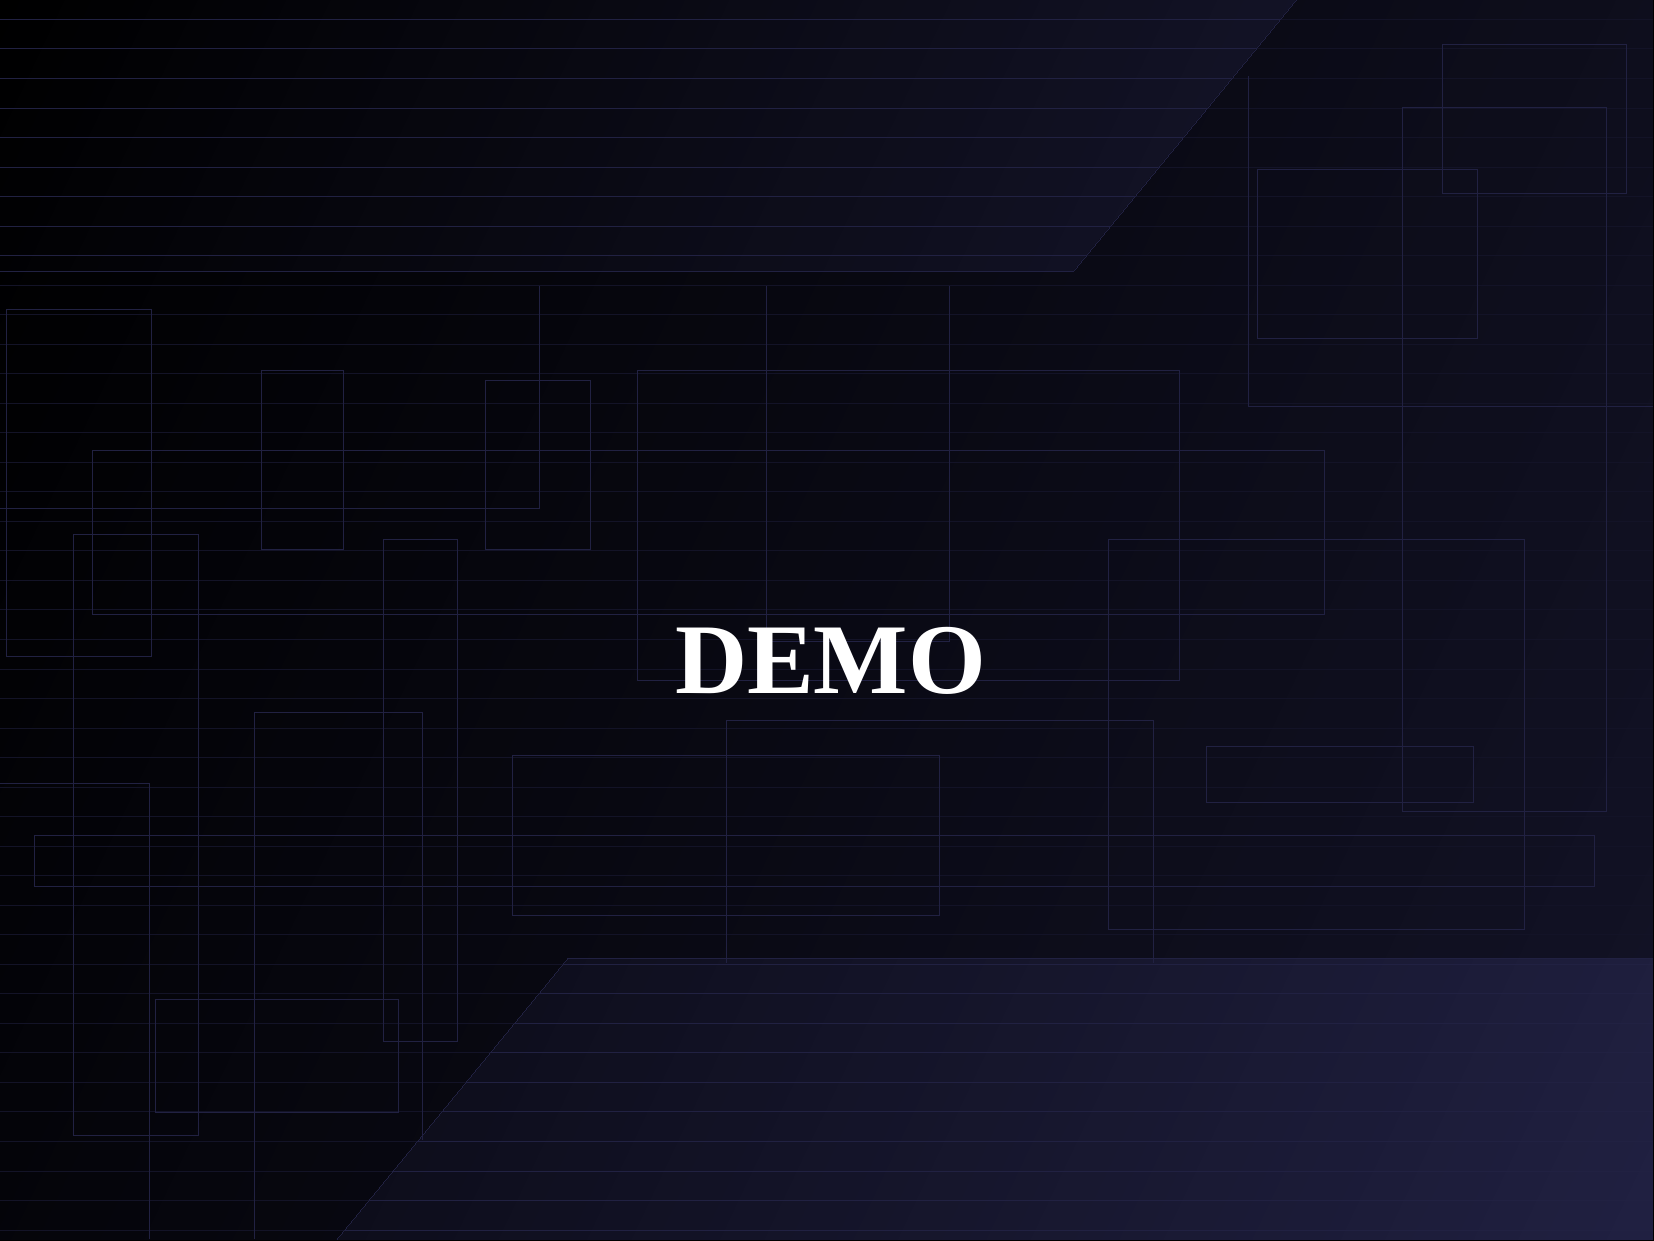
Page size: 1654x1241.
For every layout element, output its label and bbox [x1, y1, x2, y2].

list [121, 344, 1534, 1127]
title [121, 102, 1534, 311]
